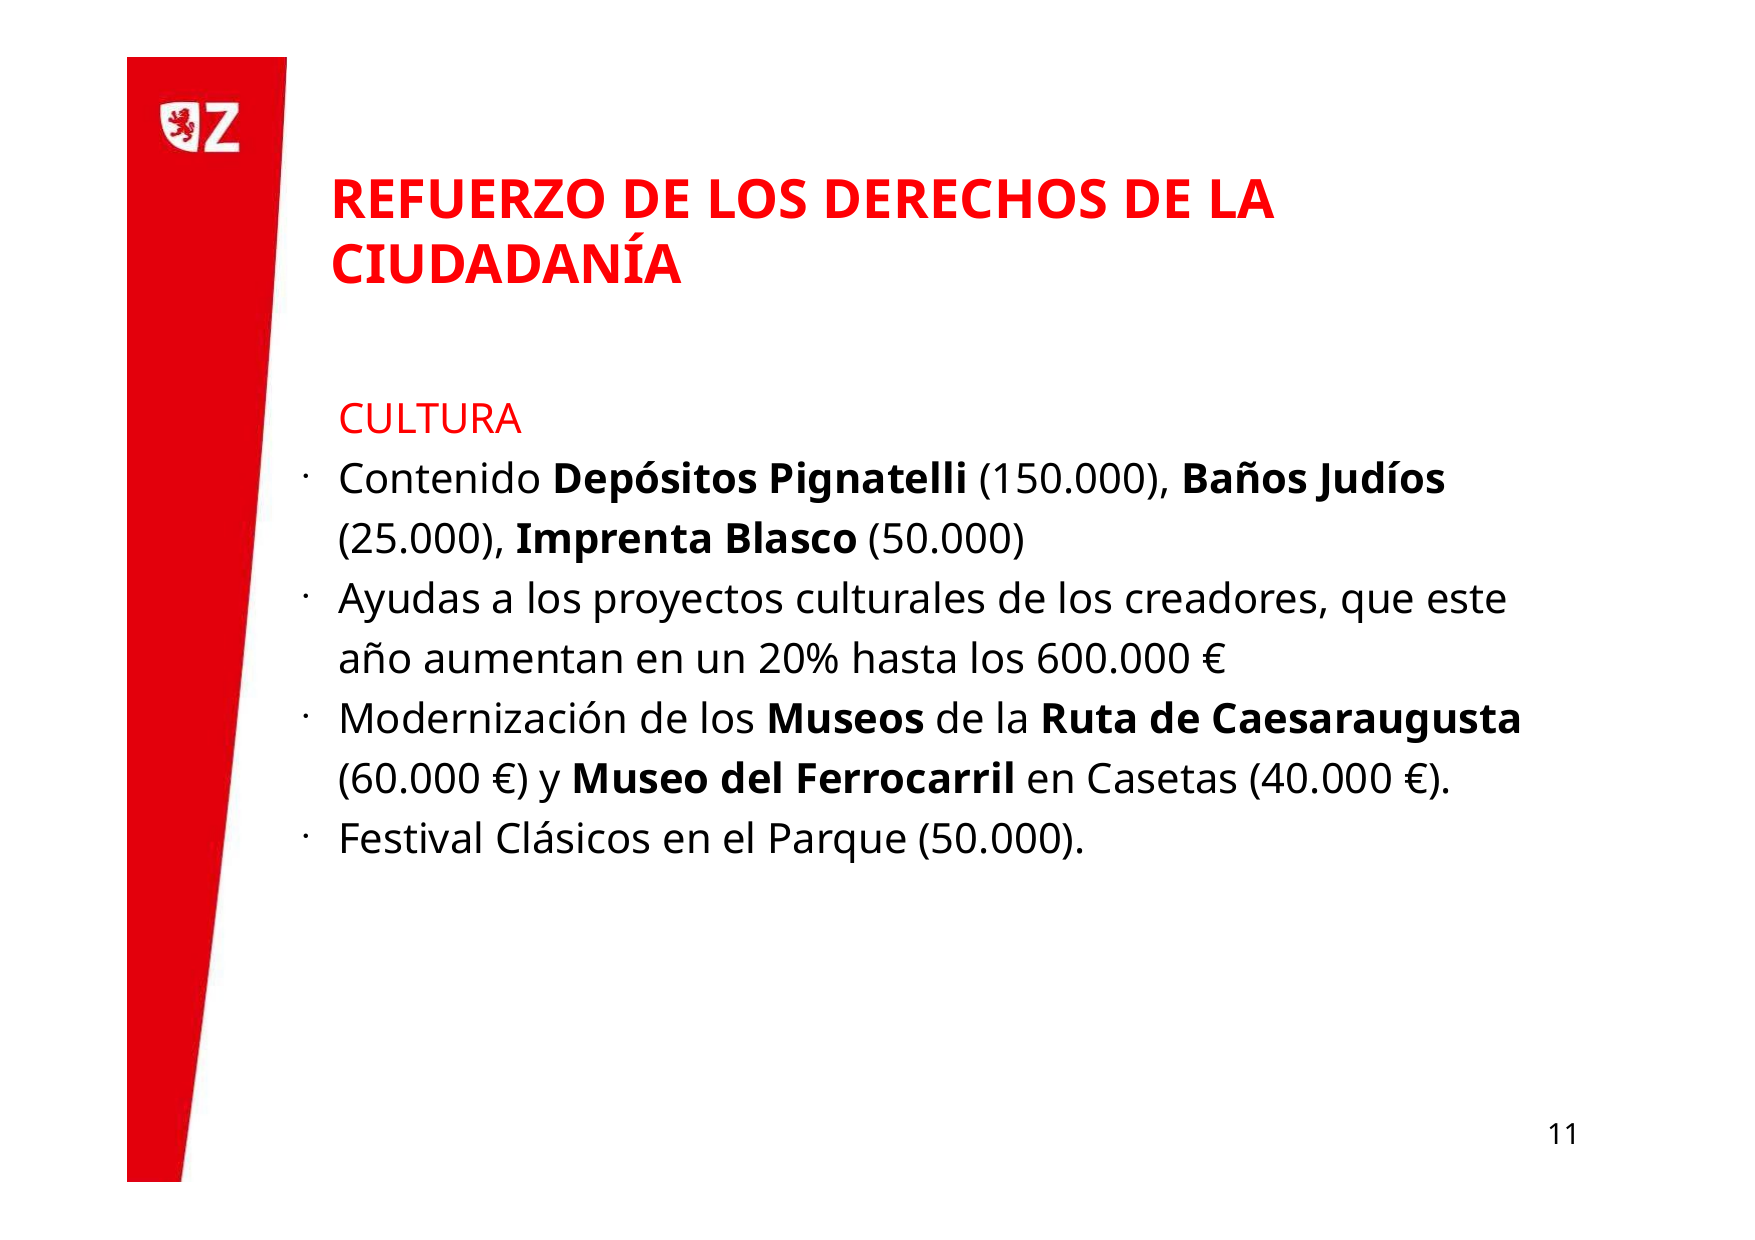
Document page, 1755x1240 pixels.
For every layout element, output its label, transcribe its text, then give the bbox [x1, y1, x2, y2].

text_box <número> [1547, 1112, 1617, 1151]
picture [127, 57, 288, 1182]
text_box REFUERZO DE LOS DERECHOS DE LA CIUDADANÍA [330, 162, 1527, 372]
text_box CULTURA Contenido Depósitos Pignatelli (150.000), Baños Judíos (25.000), Imprenta Blasco (50.000) Ayudas a los proyectos culturales de los creadores, que este año aumentan en un 20% hasta los 600.000 € Modernización de los Museos de la Ruta de Caesaraugusta (60.000 €) y Museo del Ferrocarril en Casetas (40.000 €). Festival Clásicos en el Parque (50.000). [302, 324, 1577, 1078]
